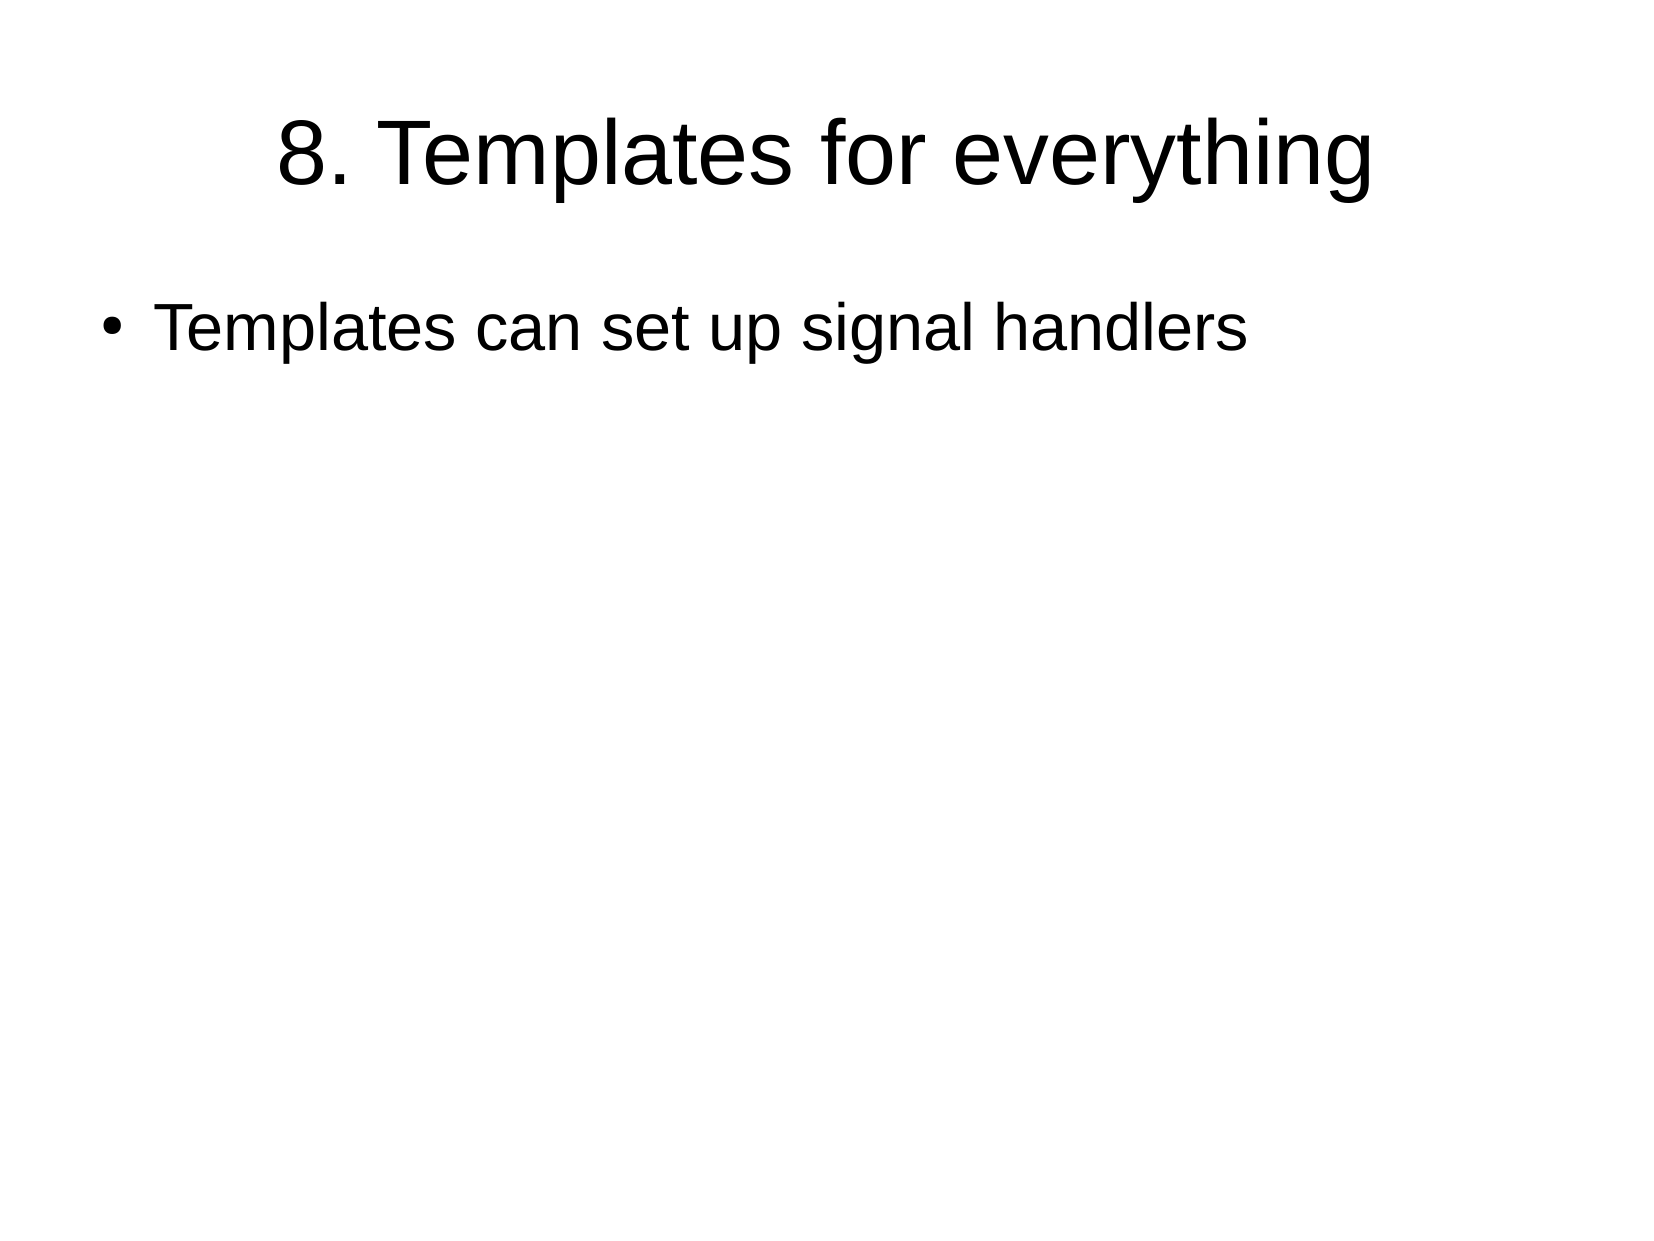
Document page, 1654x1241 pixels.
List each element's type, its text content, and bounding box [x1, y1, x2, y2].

title 8. Templates for everything [82, 49, 1571, 257]
list Templates can set up signal handlers [82, 290, 1571, 1010]
